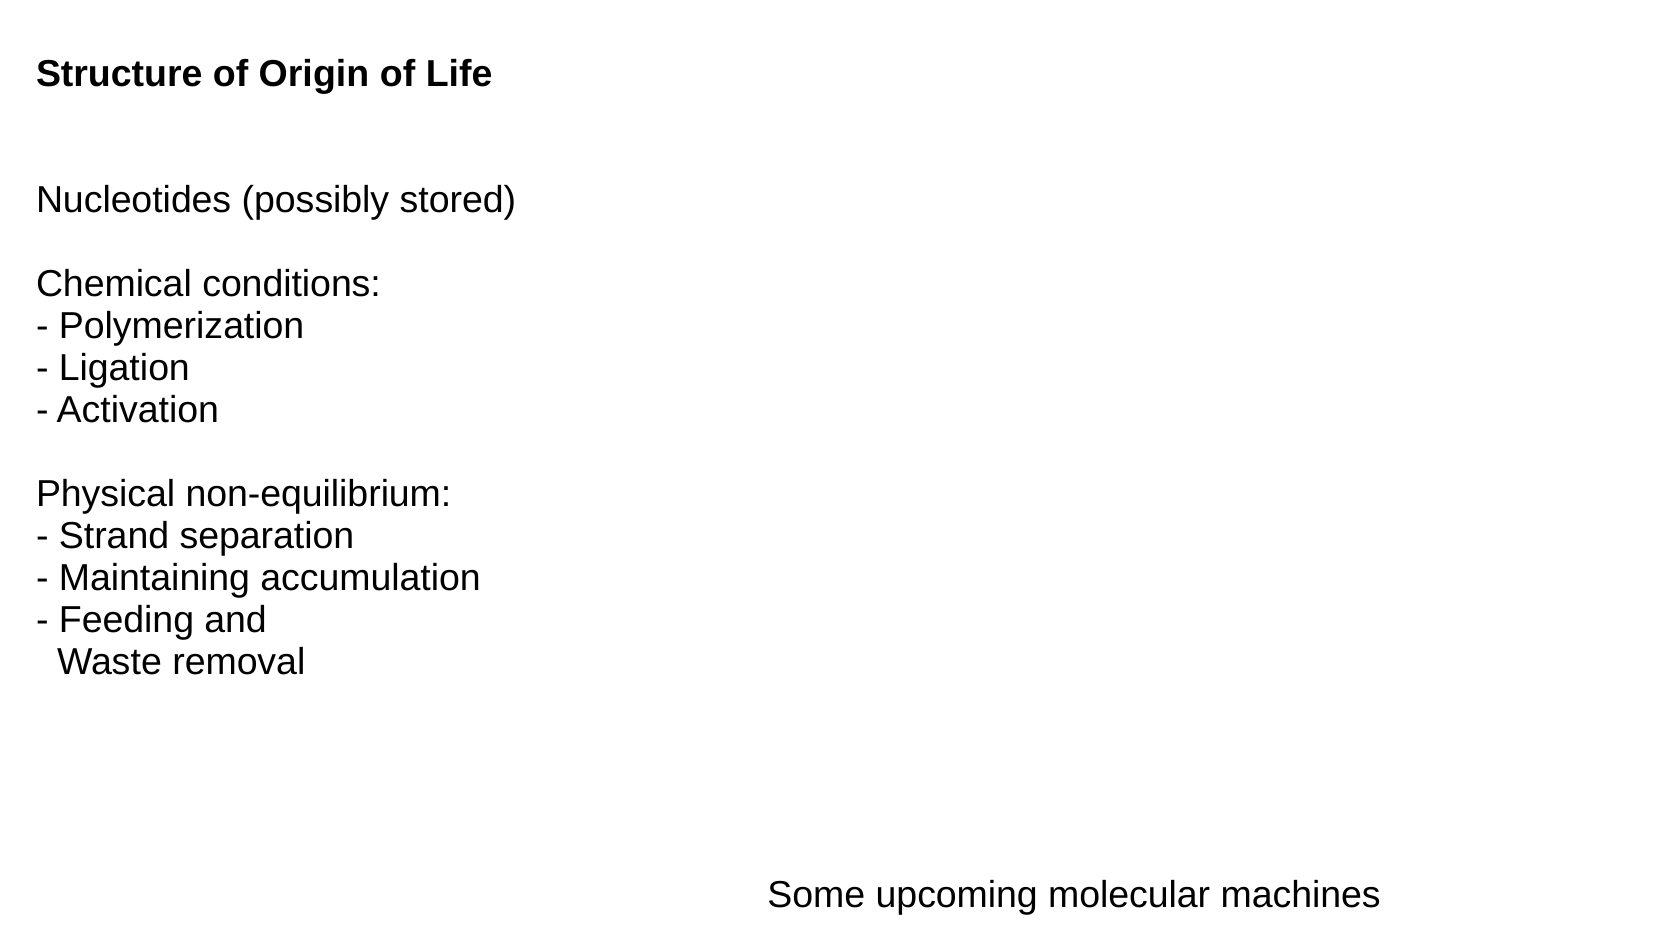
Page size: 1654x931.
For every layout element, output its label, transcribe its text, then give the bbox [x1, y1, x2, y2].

text_box Structure of Origin of Life Nucleotides (possibly stored) Chemical conditions: - Polymerization - Ligation - Activation Physical non-equilibrium: - Strand separation - Maintaining accumulation - Feeding and Waste removal [21, 45, 616, 796]
text_box Some upcoming molecular machines [752, 866, 1593, 924]
